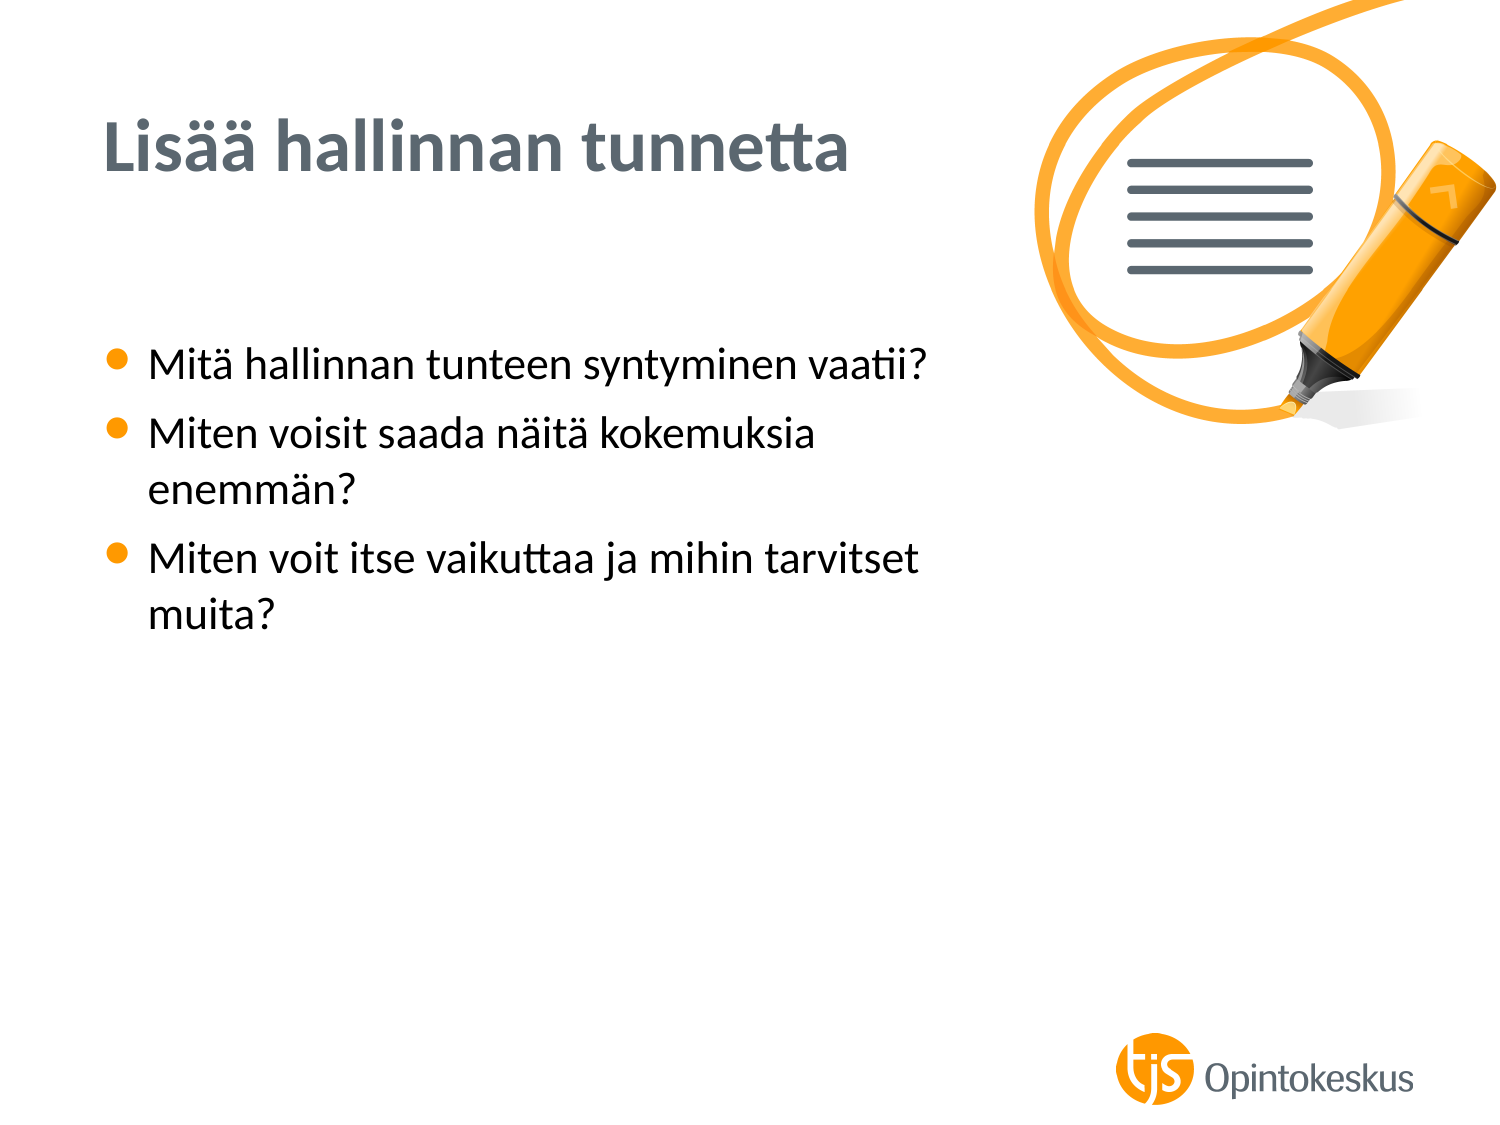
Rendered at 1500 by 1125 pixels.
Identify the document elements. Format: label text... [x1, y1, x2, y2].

picture [1116, 1033, 1413, 1105]
picture [1029, 0, 1500, 434]
title Lisää hallinnan tunnetta [88, 88, 975, 266]
list Mitä hallinnan tunteen syntyminen vaatii? Miten voisit saada näitä kokemuksia enemmän? Miten voit itse vaikuttaa ja mihin tarvitset muita? [88, 324, 975, 1004]
